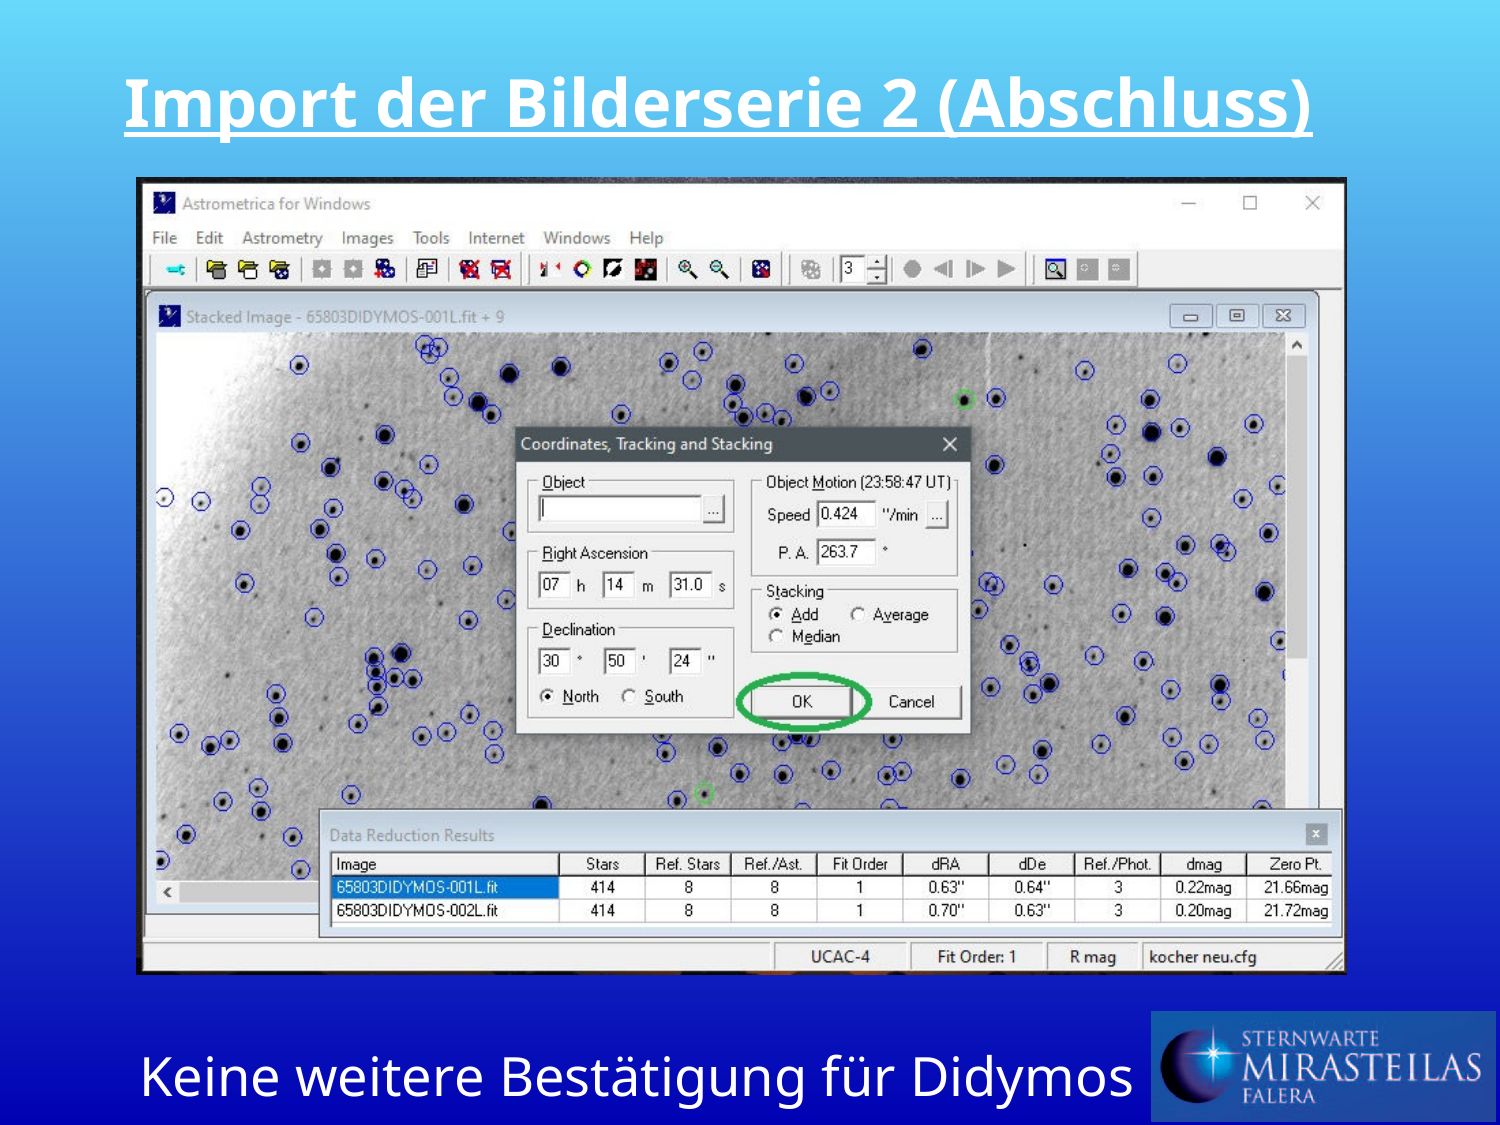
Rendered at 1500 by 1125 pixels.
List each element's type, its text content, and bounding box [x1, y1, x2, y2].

text_box Import der Bilderserie 2 (Abschluss) Keine weitere Bestätigung für Didymos [94, 53, 1430, 680]
picture [136, 177, 1347, 975]
picture [1151, 1011, 1496, 1122]
